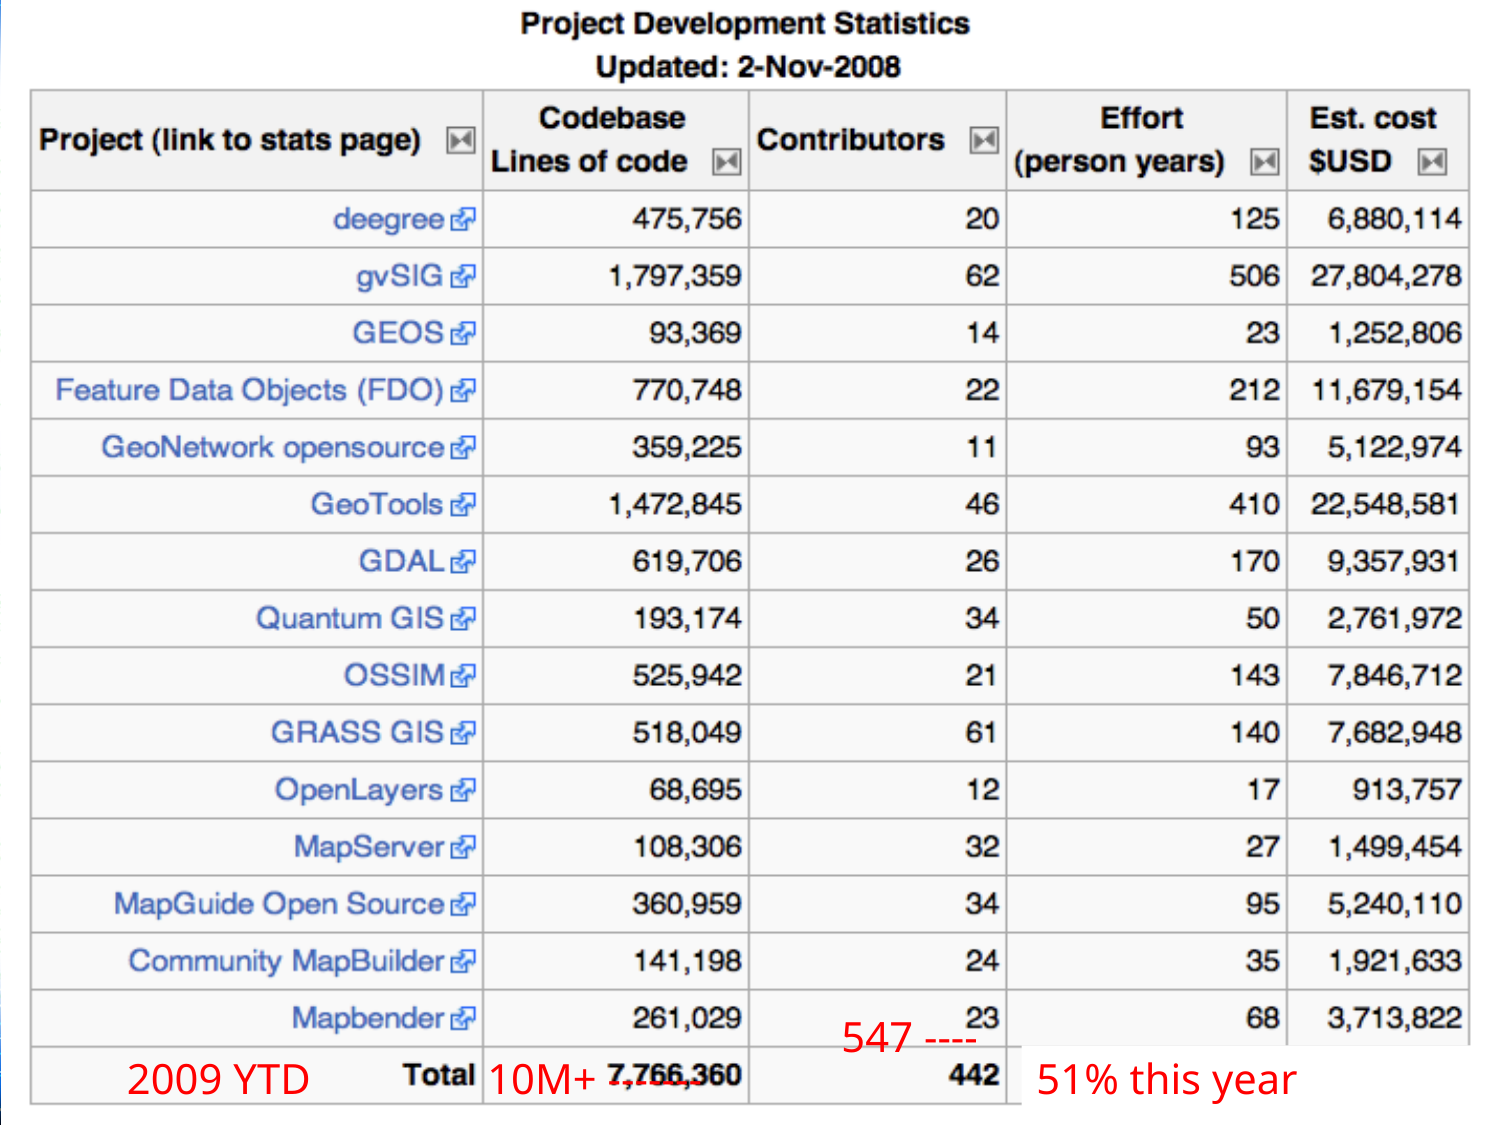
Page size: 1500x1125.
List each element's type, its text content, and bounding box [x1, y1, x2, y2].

text_box 51% this year [1021, 1045, 1477, 1111]
text_box 547 ---- [826, 1003, 1477, 1125]
text_box 2009 YTD [112, 1045, 426, 1111]
picture [0, 0, 1500, 1125]
text_box 10M+ ------- [472, 1045, 786, 1111]
